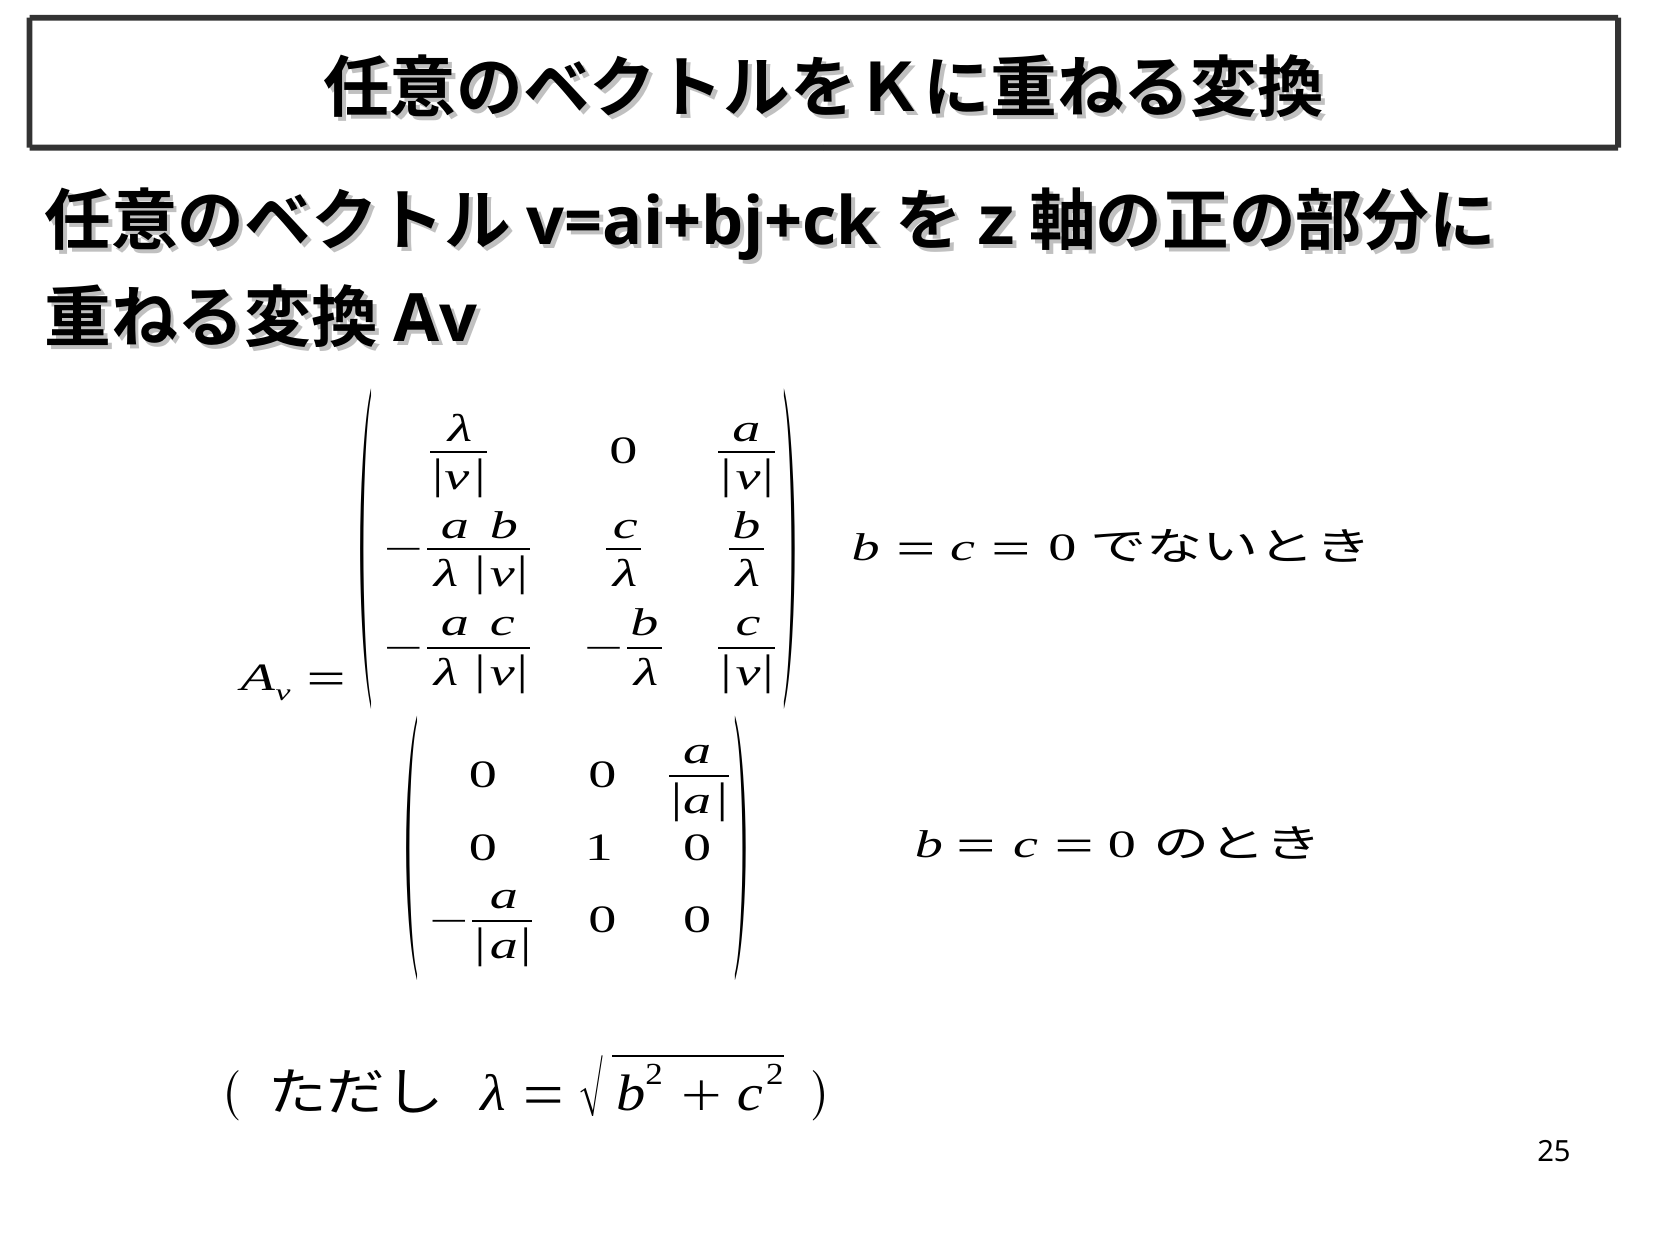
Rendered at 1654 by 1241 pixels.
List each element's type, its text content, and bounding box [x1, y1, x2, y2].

chart [198, 1052, 842, 1124]
text_box 任意のベクトル v=ai+bj+ck をｚ軸の正の部分に 重ねる変換 Av [29, 159, 1508, 322]
chart [219, 383, 1386, 980]
text_box 任意のベクトルをＫに重ねる変換 [29, 17, 1619, 148]
